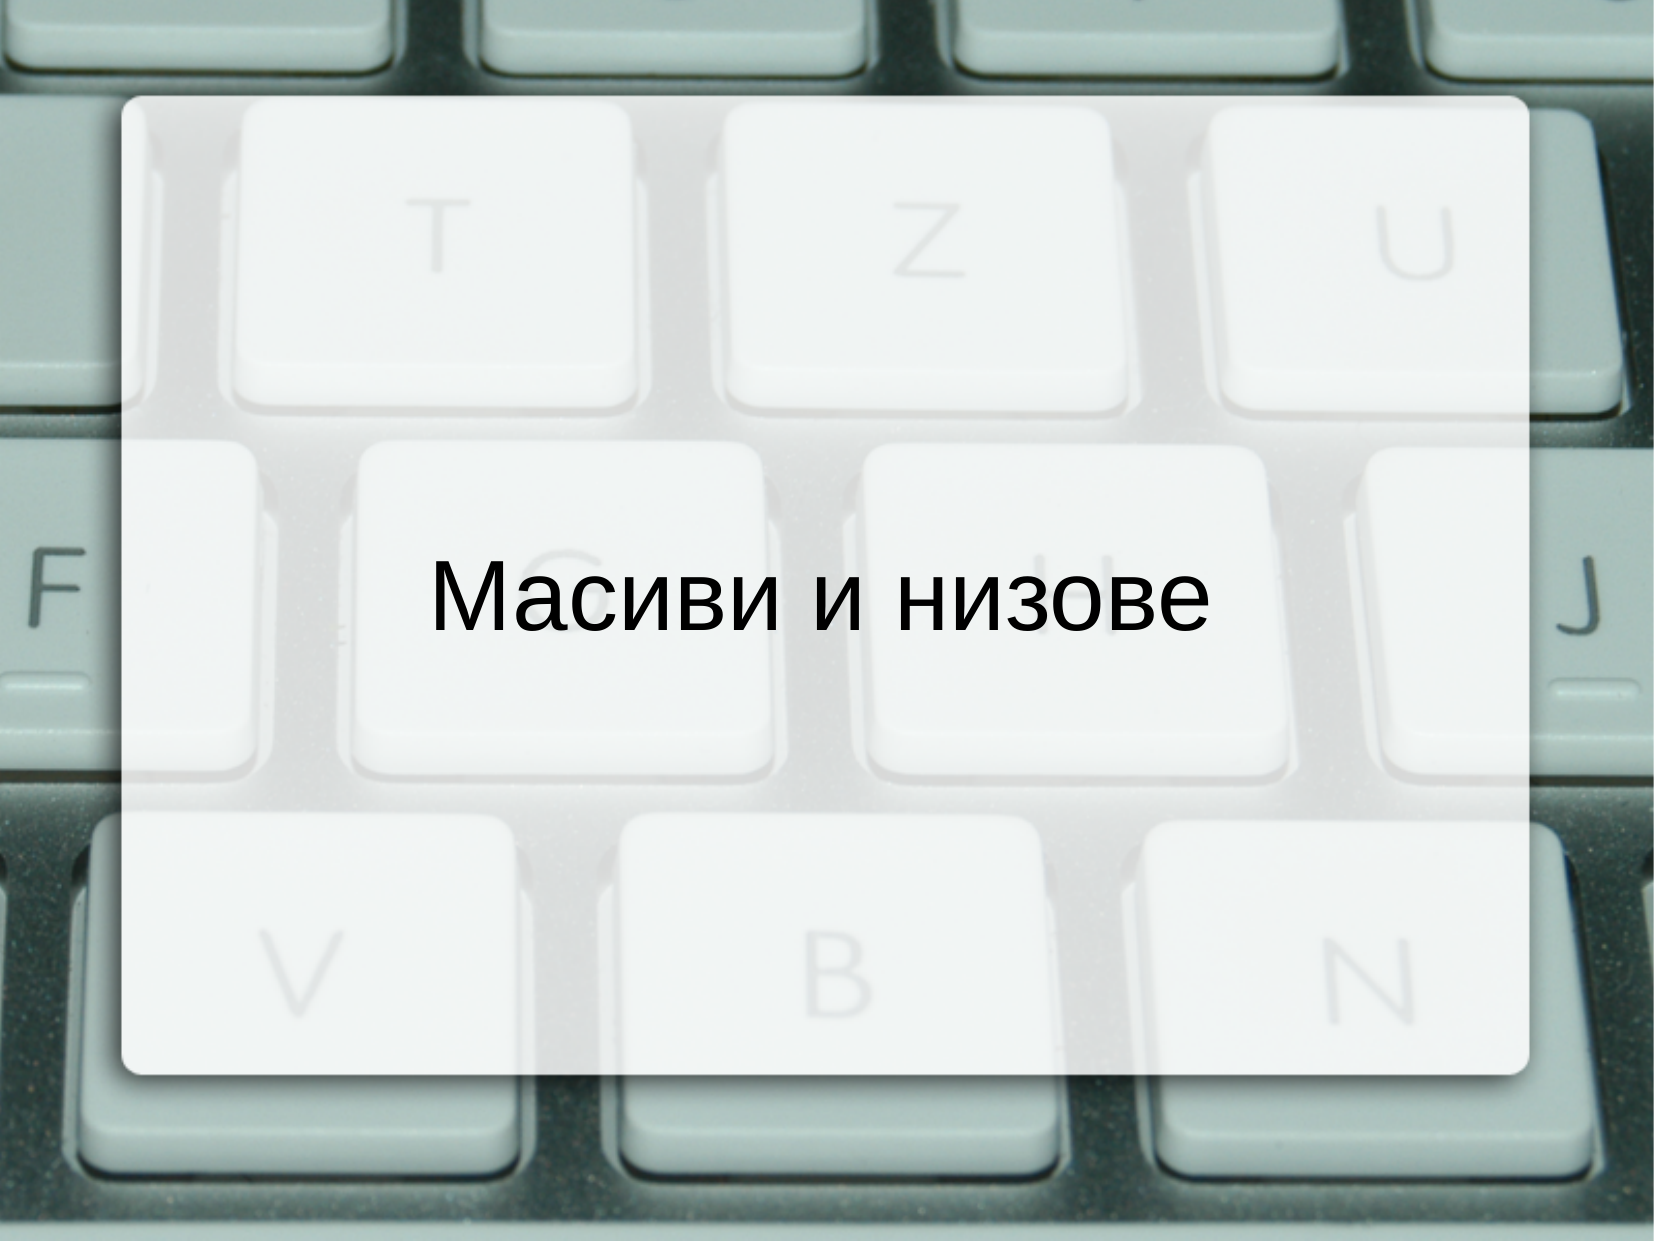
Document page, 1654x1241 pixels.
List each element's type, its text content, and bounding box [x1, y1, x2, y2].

subtitle Масиви и низове [135, 117, 1506, 1074]
picture [0, 0, 1654, 1241]
